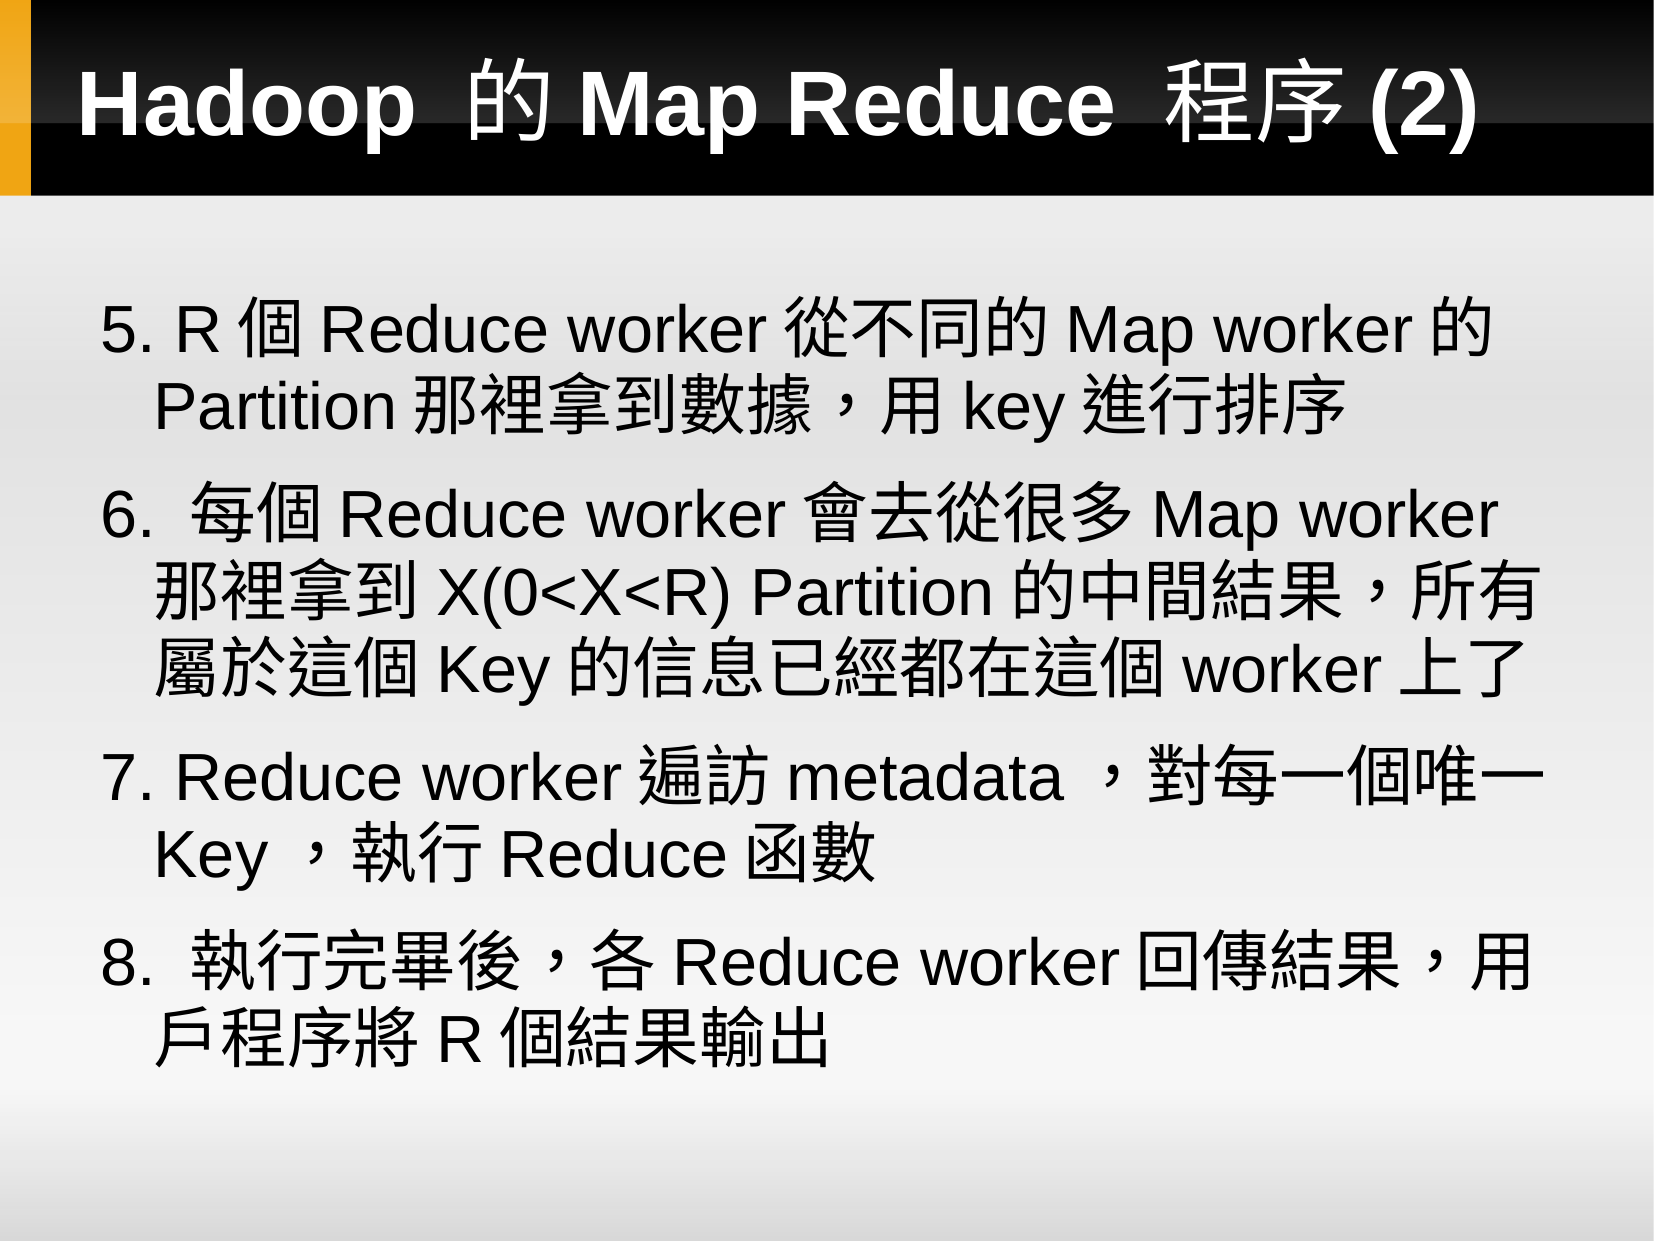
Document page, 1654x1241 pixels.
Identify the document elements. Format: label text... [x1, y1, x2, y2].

picture [0, 0, 1654, 1241]
title Hadoop 的Map Reduce 程序(2) [76, 7, 1565, 200]
list 5. R個Reduce worker從不同的Map worker的Partition那裡拿到數據，用key進行排序 6. 每個Reduce worker會去從很多Map worker那裡拿到X(0<X<R) Partition的中間結果，所有屬於這個Key的信息已經都在這個worker上了 7. Reduce worker遍訪metadata，對每一個唯一Key，執行Reduce函數 8. 執行完畢後，各Reduce worker回傳結果，用戶程序將R個結果輸出 [82, 290, 1571, 1094]
